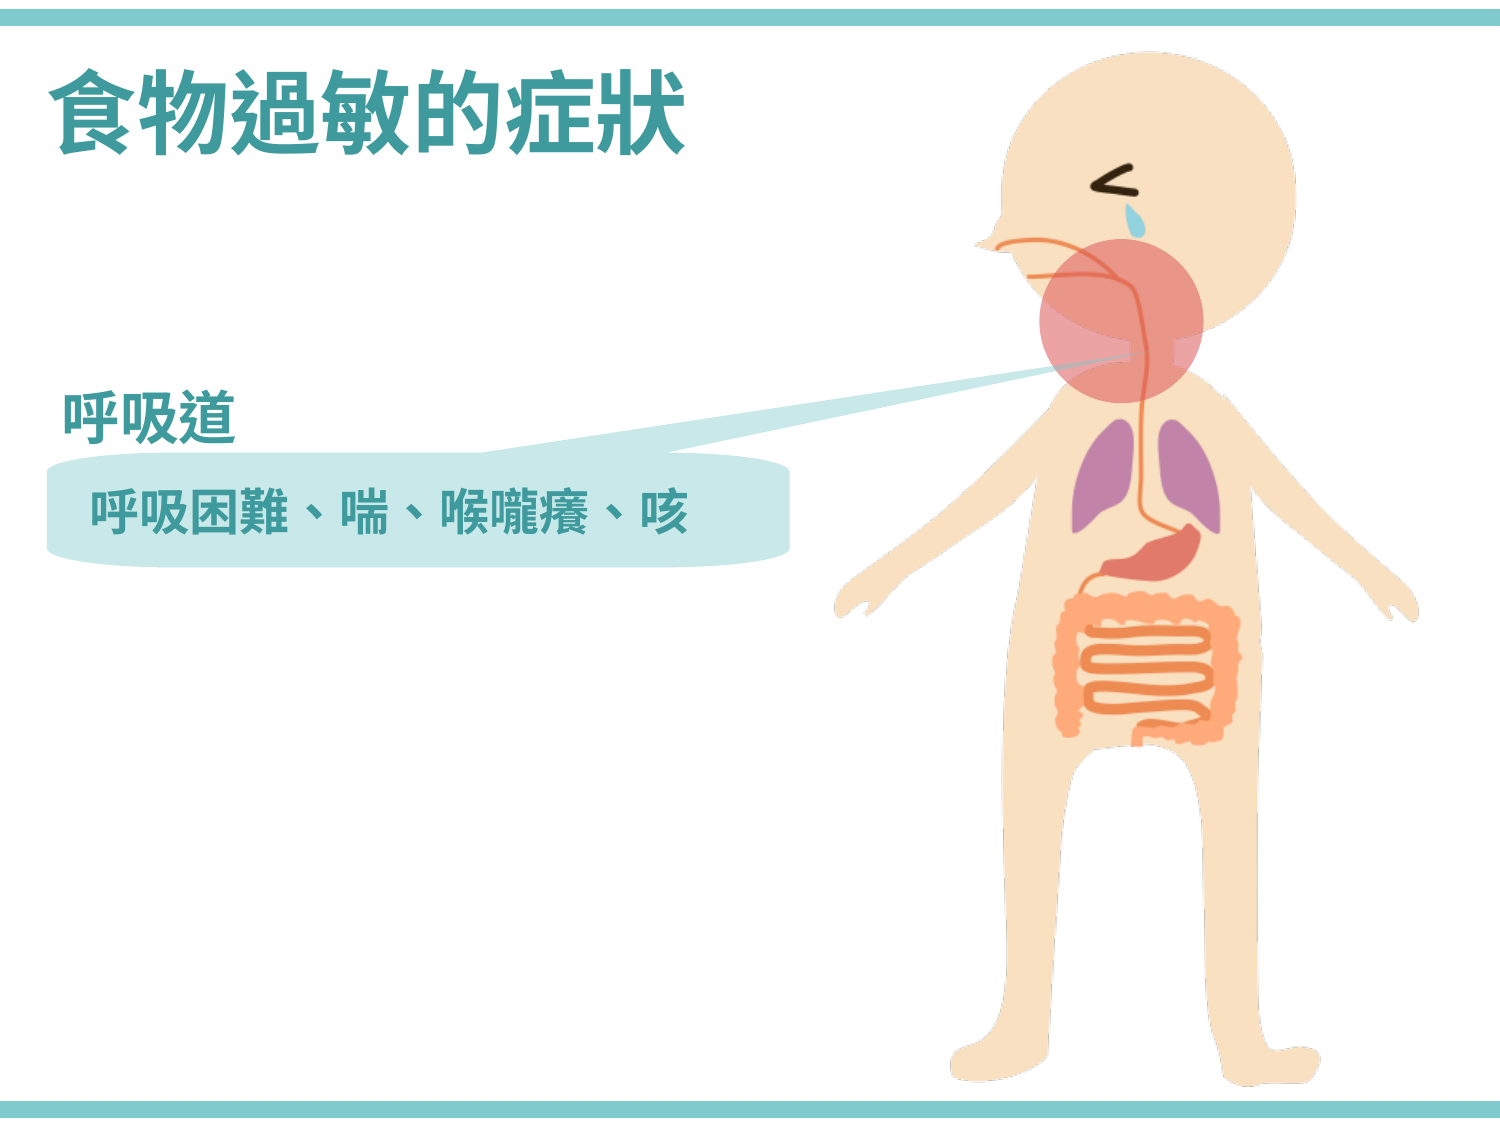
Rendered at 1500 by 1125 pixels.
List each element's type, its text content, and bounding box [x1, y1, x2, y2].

text_box [1039, 239, 1204, 404]
text_box 呼吸道 [47, 373, 252, 458]
picture [801, 0, 1500, 1125]
title 食物過敏的症狀 [30, 43, 751, 193]
text_box 呼吸困難、喘、喉嚨癢、咳 [46, 350, 1155, 568]
text_box [0, 9, 801, 26]
text_box [0, 1101, 801, 1118]
